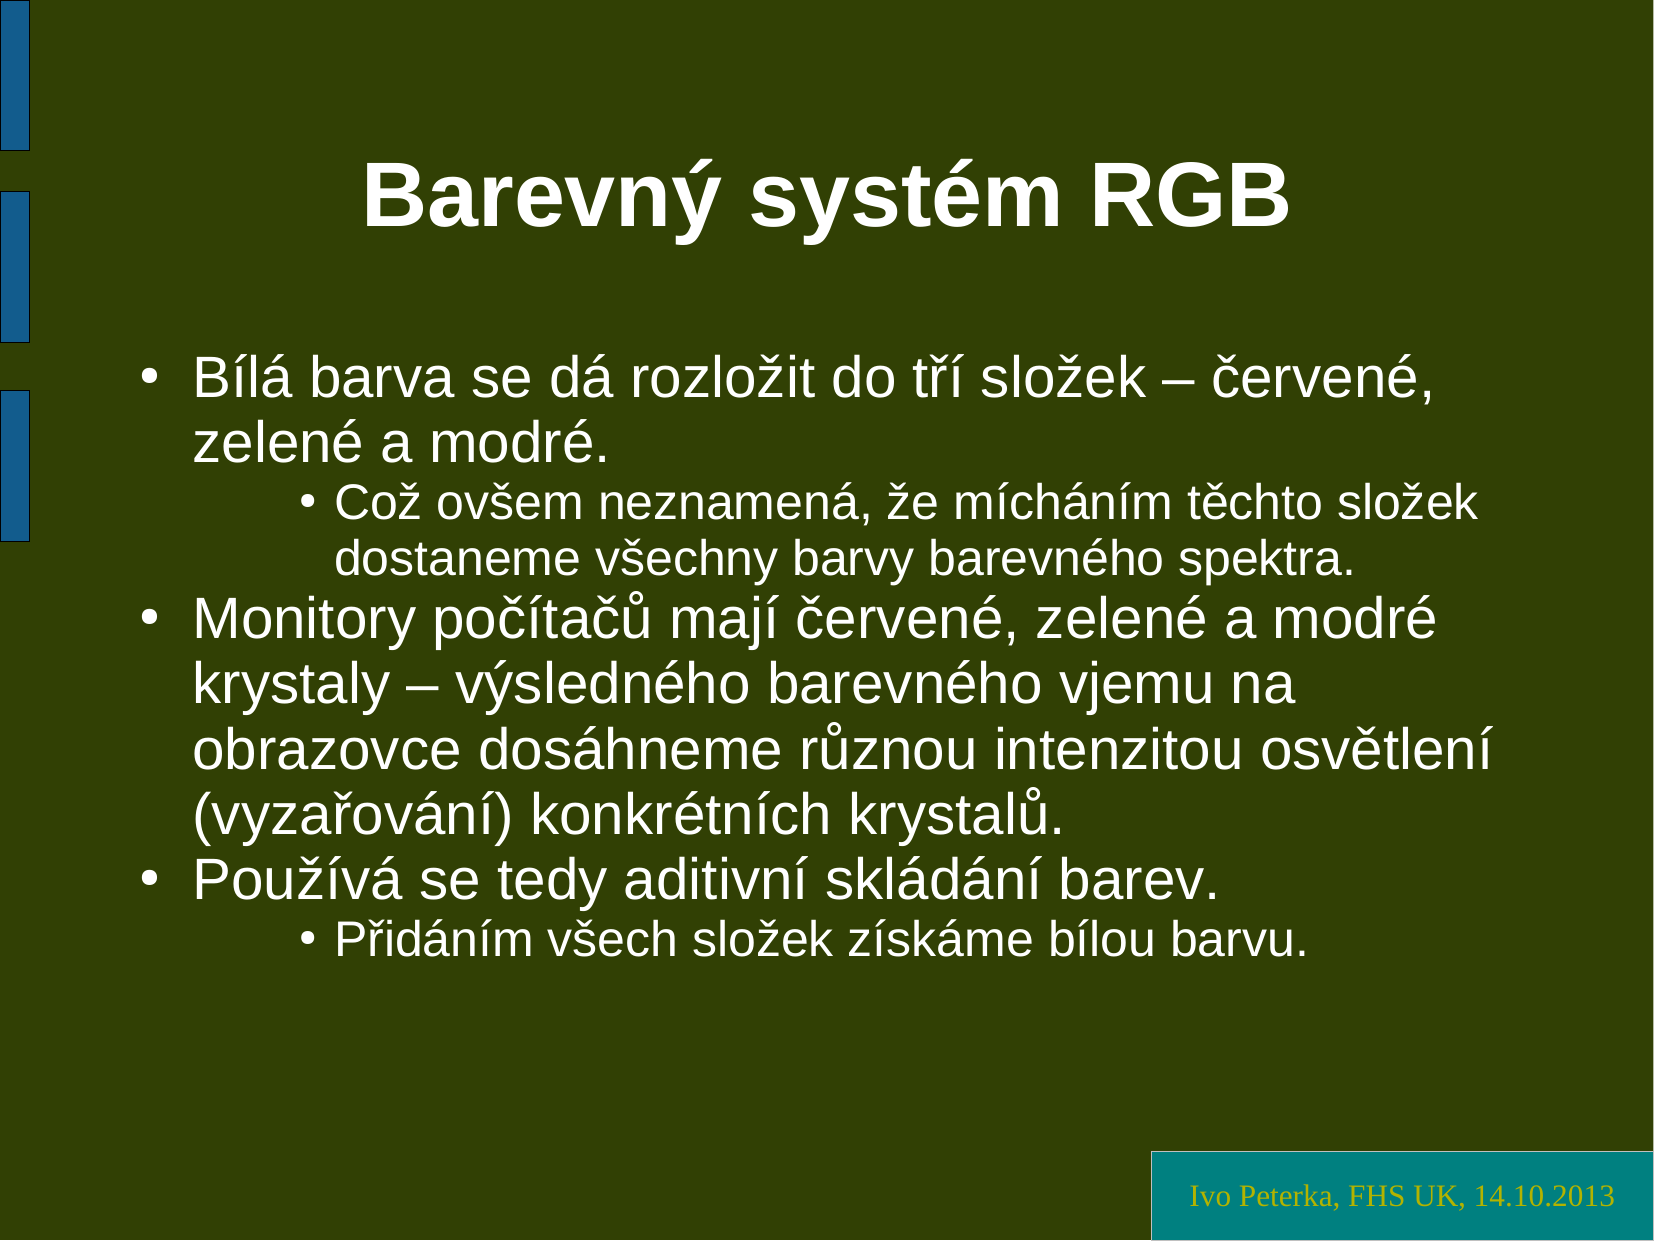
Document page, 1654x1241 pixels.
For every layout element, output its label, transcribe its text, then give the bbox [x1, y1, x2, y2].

list Bílá barva se dá rozložit do tří složek – červené, zelené a modré. Což ovšem neznamená, že mícháním těchto složek dostaneme všechny barvy barevného spektra. Monitory počítačů mají červené, zelené a modré krystaly – výsledného barevného vjemu na obrazovce dosáhneme různou intenzitou osvětlení (vyzařování) konkrétních krystalů. Používá se tedy aditivní skládání barev. Přidáním všech složek získáme bílou barvu. [121, 344, 1534, 1112]
title Barevný systém RGB [121, 98, 1534, 291]
